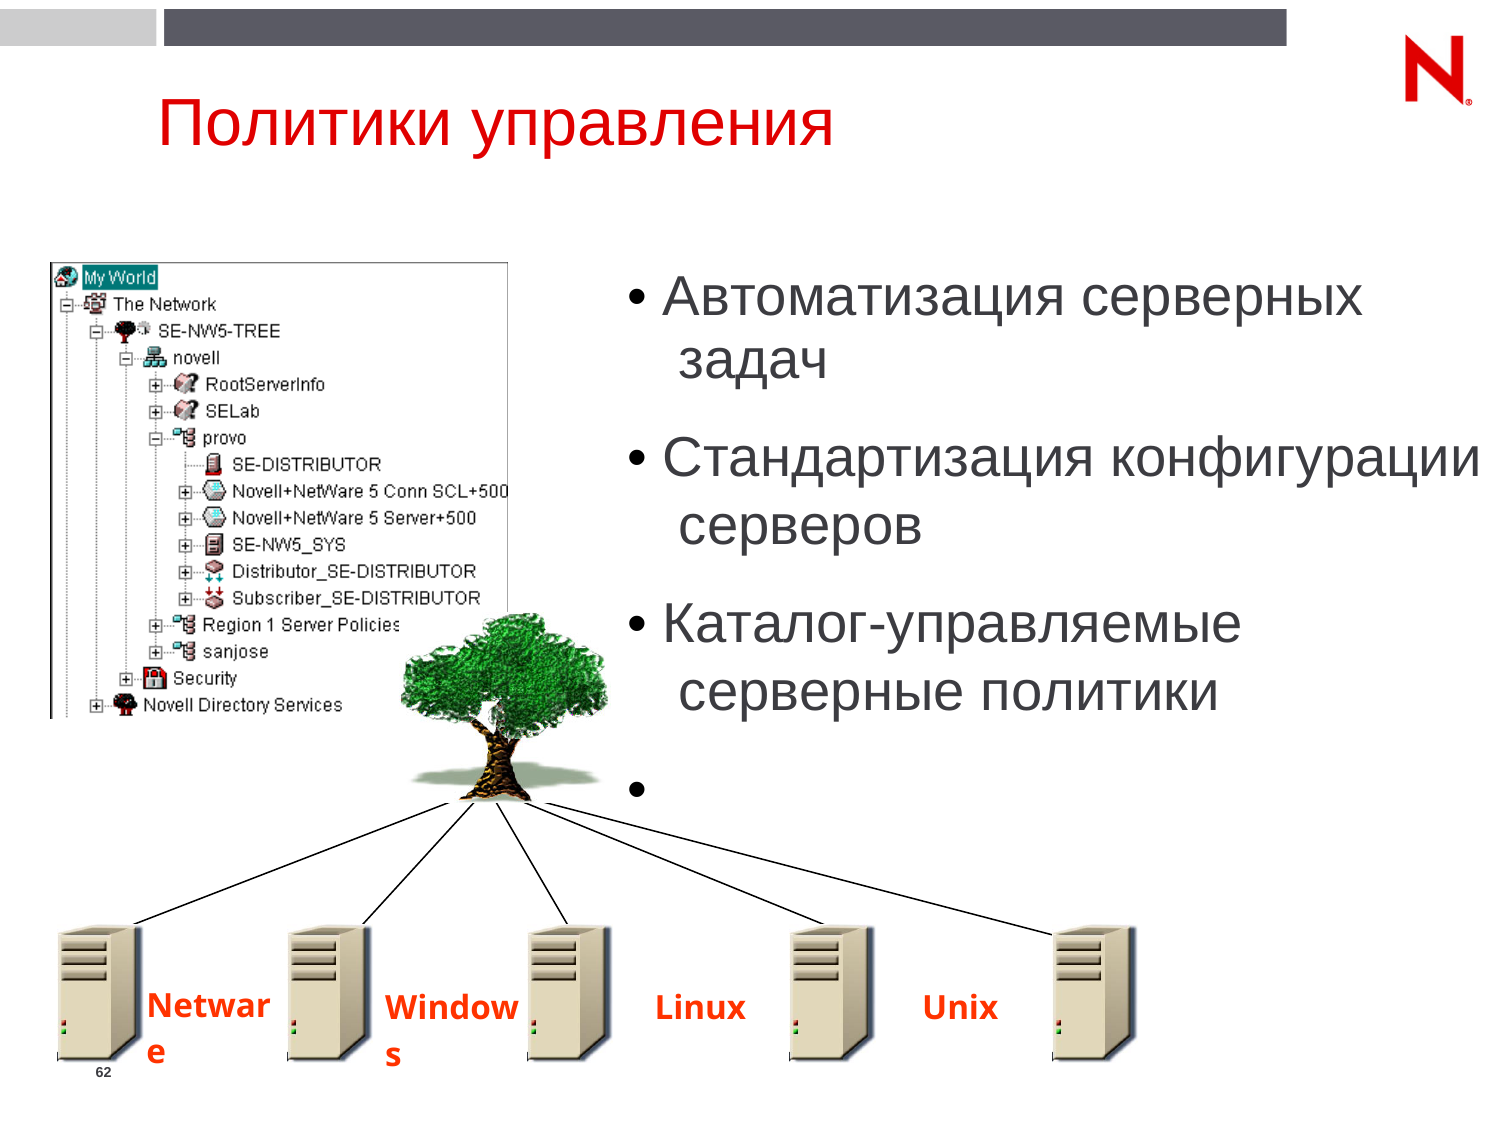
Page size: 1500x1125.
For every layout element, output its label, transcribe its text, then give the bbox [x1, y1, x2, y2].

text_box Netware [131, 972, 287, 1030]
text_box Linux [590, 975, 811, 1032]
text_box Автоматизация серверных задач Стандартизация конфигурации серверов Каталог-управляемые серверные политики [612, 256, 1500, 829]
picture [1052, 924, 1138, 1063]
chart [50, 262, 508, 719]
text_box Unix [876, 975, 1052, 1032]
picture [399, 612, 611, 803]
picture [789, 924, 876, 1063]
picture [1403, 32, 1473, 107]
text_box Windows [373, 975, 527, 1032]
picture [527, 924, 613, 1063]
picture [57, 924, 144, 1063]
text_box Политики управления [142, 77, 1074, 177]
picture [287, 924, 373, 1063]
